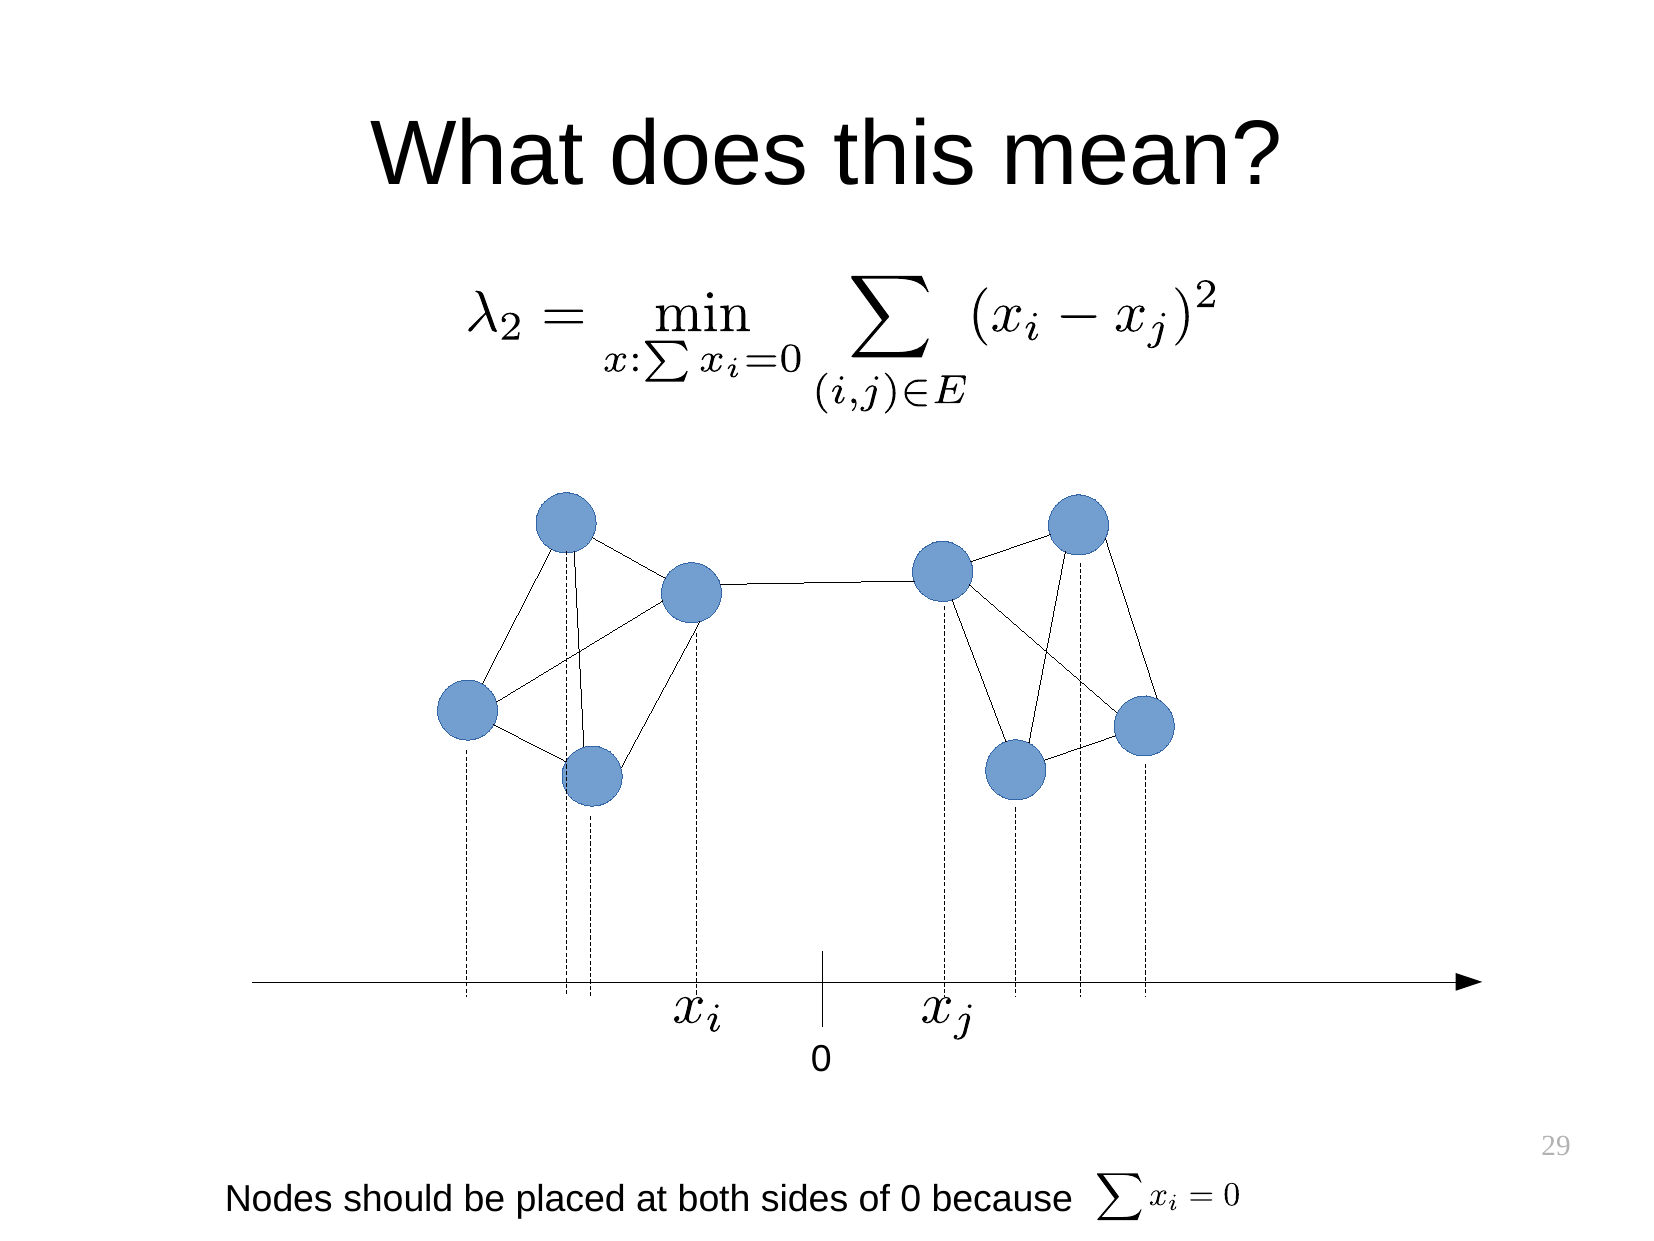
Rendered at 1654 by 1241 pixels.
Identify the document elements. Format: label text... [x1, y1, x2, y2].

text_box [672, 996, 723, 1032]
text_box Nodes should be placed at both sides of 0 because [210, 1170, 1089, 1227]
text_box 0 [796, 1030, 847, 1087]
text_box [912, 541, 973, 602]
text_box [920, 996, 976, 1040]
text_box [1048, 494, 1109, 555]
text_box [562, 746, 623, 807]
text_box [437, 680, 498, 741]
text_box [1095, 1170, 1241, 1224]
text_box [465, 270, 1218, 414]
text_box [1114, 695, 1175, 756]
text_box [536, 492, 597, 553]
text_box [985, 739, 1046, 800]
title What does this mean? [82, 49, 1571, 257]
text_box [661, 562, 722, 623]
